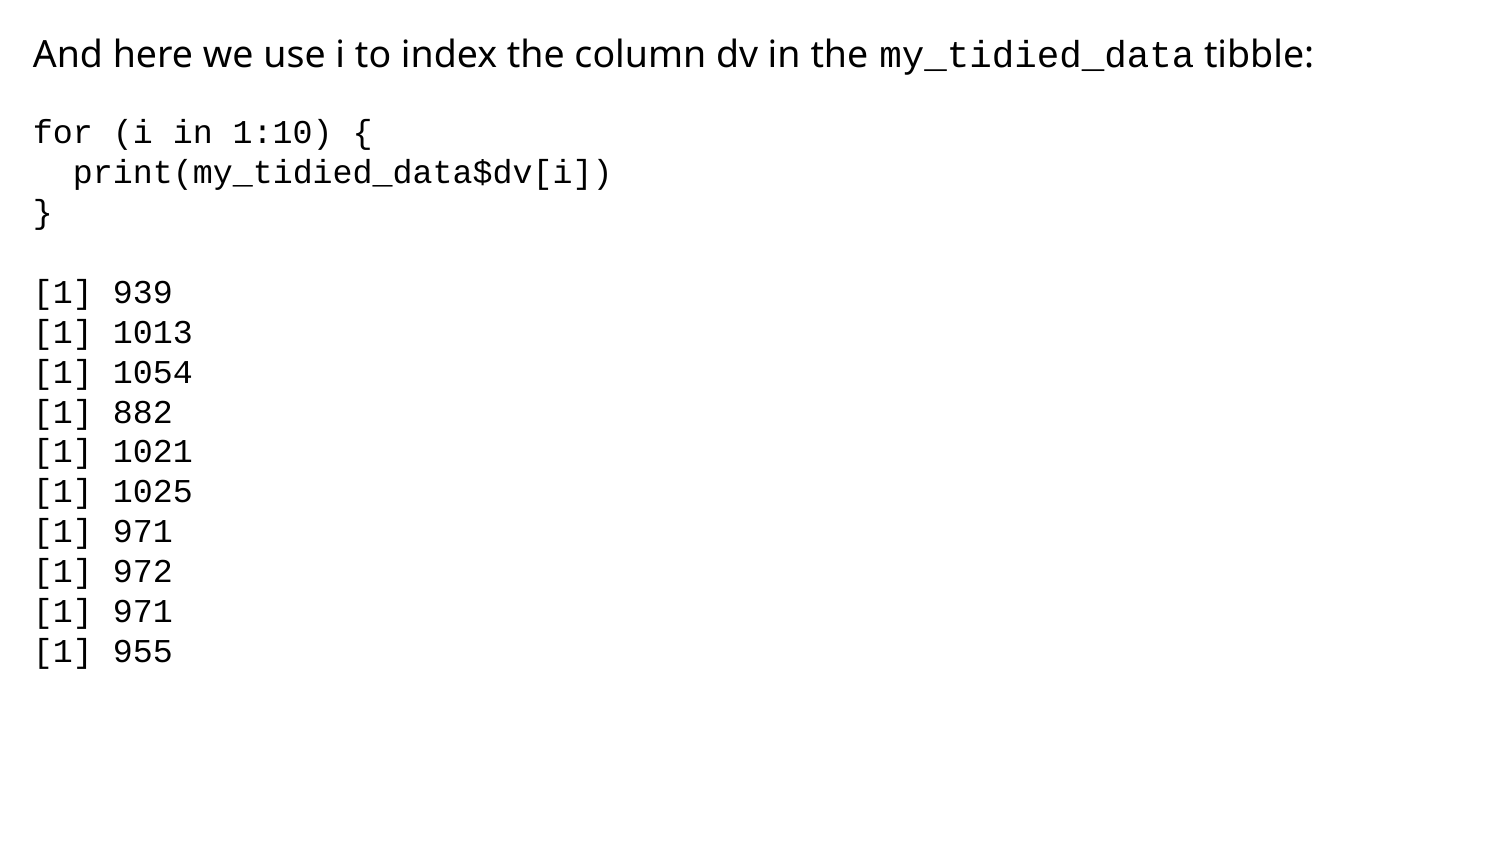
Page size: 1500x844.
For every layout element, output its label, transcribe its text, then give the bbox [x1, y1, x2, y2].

text_box And here we use i to index the column dv in the my_tidied_data tibble: for (i in 1:10) { print(my_tidied_data$dv[i]) } [1] 939 [1] 1013 [1] 1054 [1] 882 [1] 1021 [1] 1025 [1] 971 [1] 972 [1] 971 [1] 955 [18, 15, 1478, 830]
